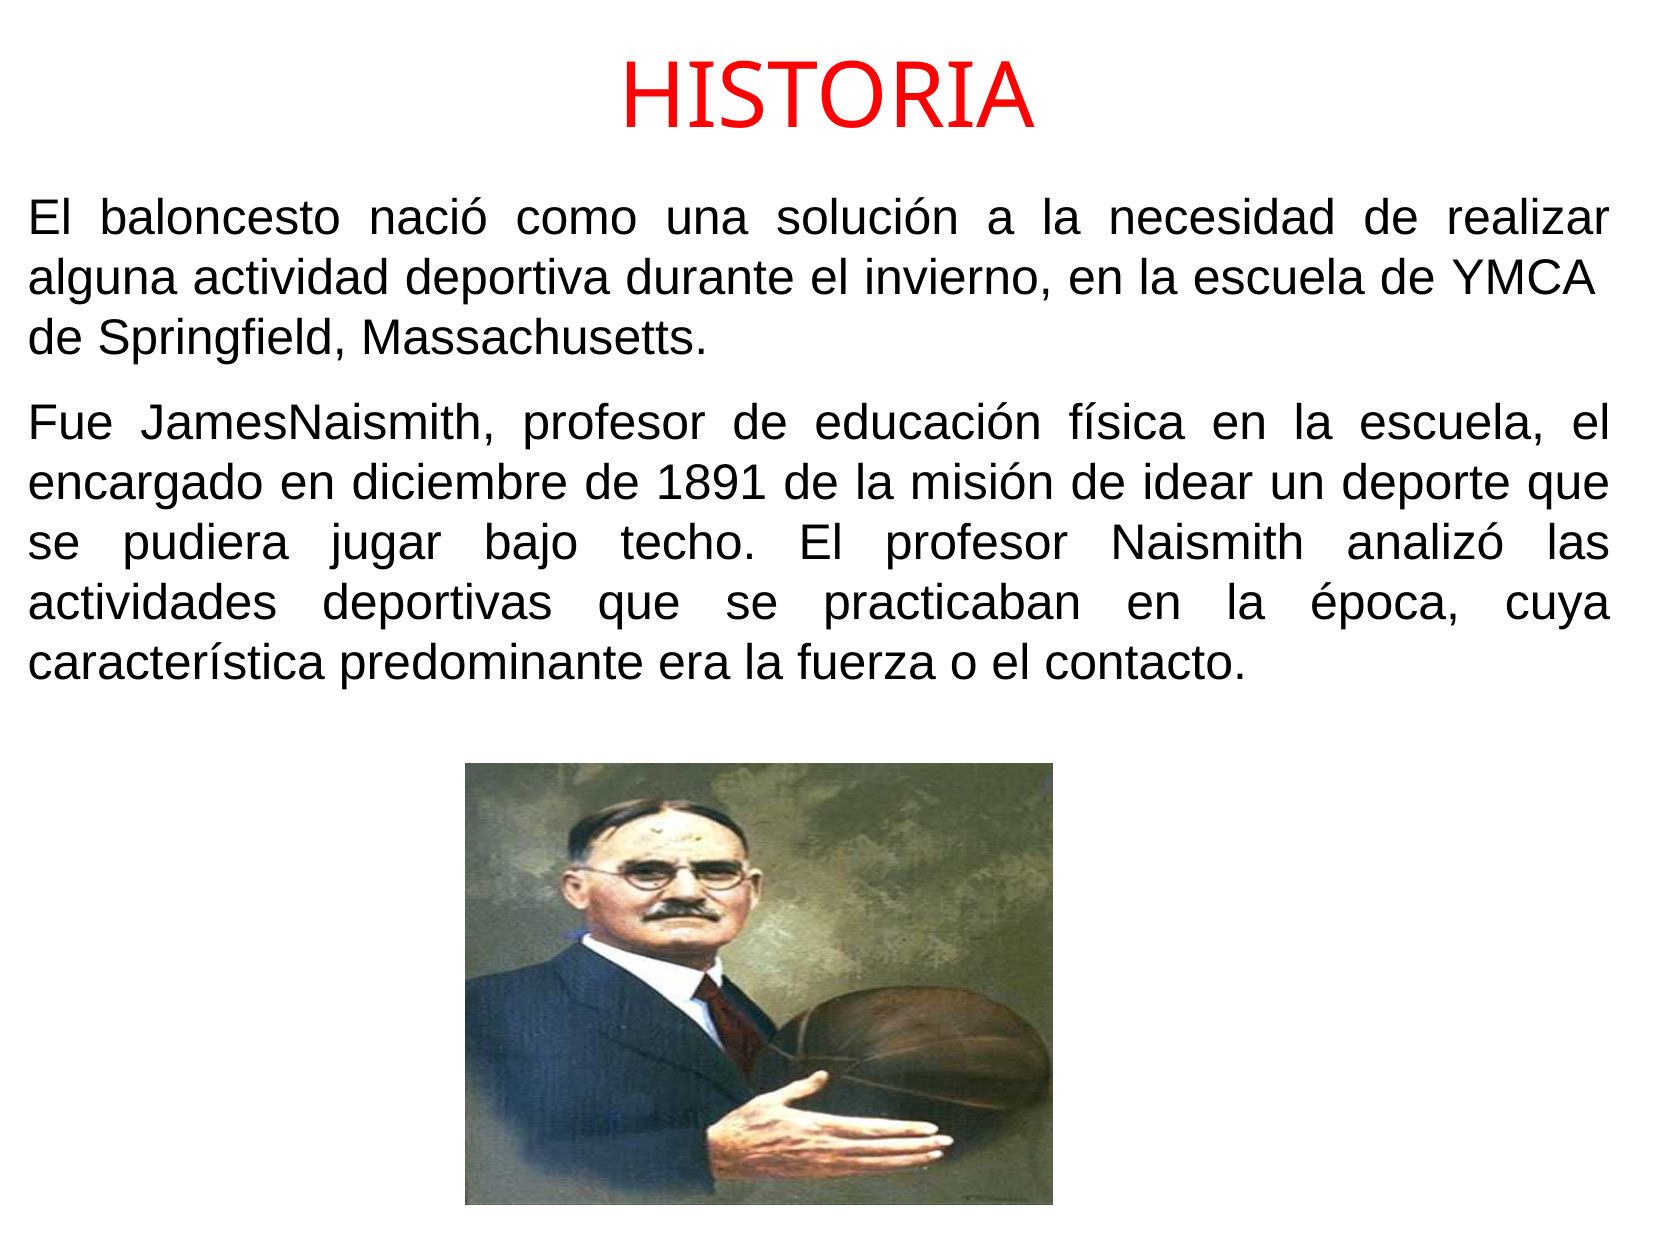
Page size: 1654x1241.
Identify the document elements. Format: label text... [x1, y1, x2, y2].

title HISTORIA [82, 16, 1571, 138]
picture [465, 763, 1053, 1205]
subtitle El baloncesto nació como una solución a la necesidad de realizar alguna actividad deportiva durante el invierno, en la escuela de YMCA de Springfield, Massachusetts. Fue James Naismith, profesor de educación física en la escuela, el encargado en diciembre de 1891 de la misión de idear un deporte que se pudiera jugar bajo techo. El profesor Naismith analizó las actividades deportivas que se practicaban en la época, cuya característica predominante era la fuerza o el contacto. [27, 138, 1614, 737]
